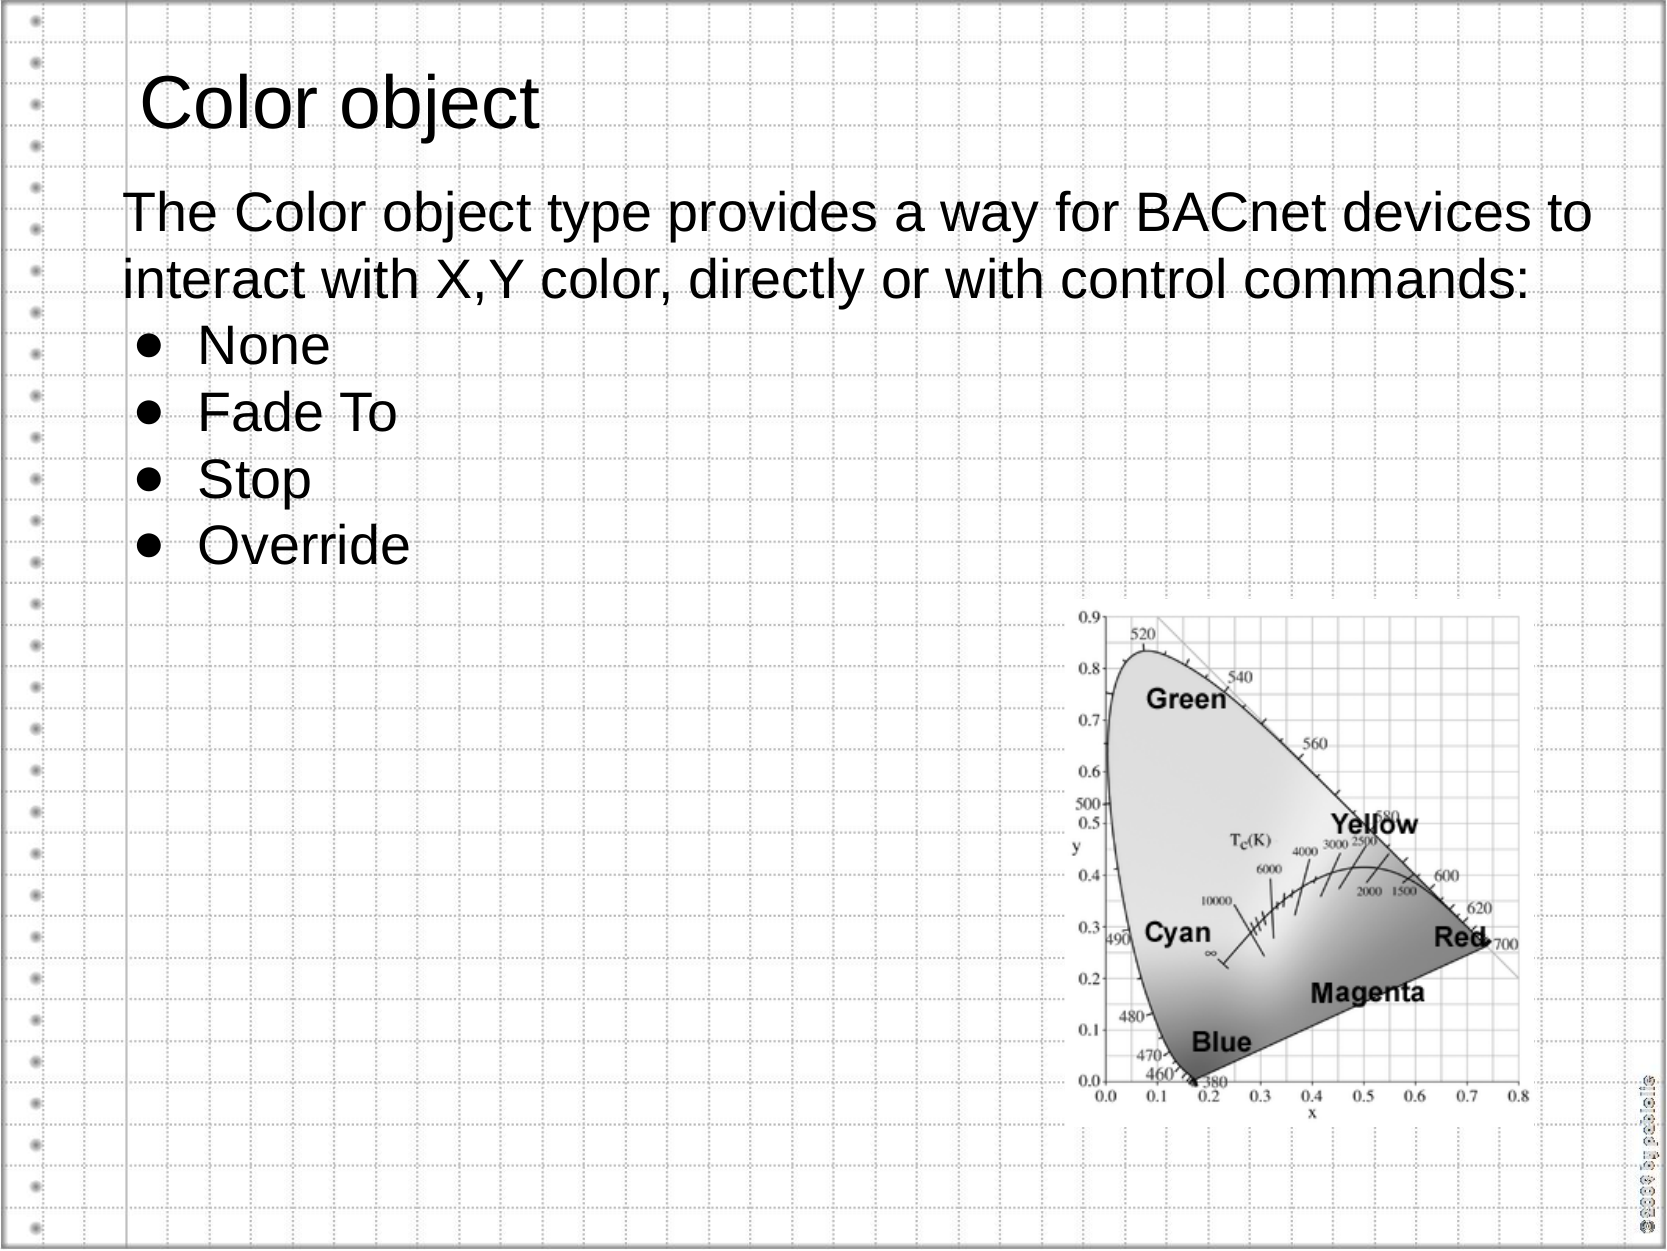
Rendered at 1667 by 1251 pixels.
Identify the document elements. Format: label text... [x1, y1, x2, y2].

picture [0, 0, 1667, 1250]
title Color object [133, 47, 1630, 170]
list The Color object type provides a way for BACnet devices to interact with X,Y color, directly or with control commands: None Fade To Stop Override [116, 169, 1615, 1196]
